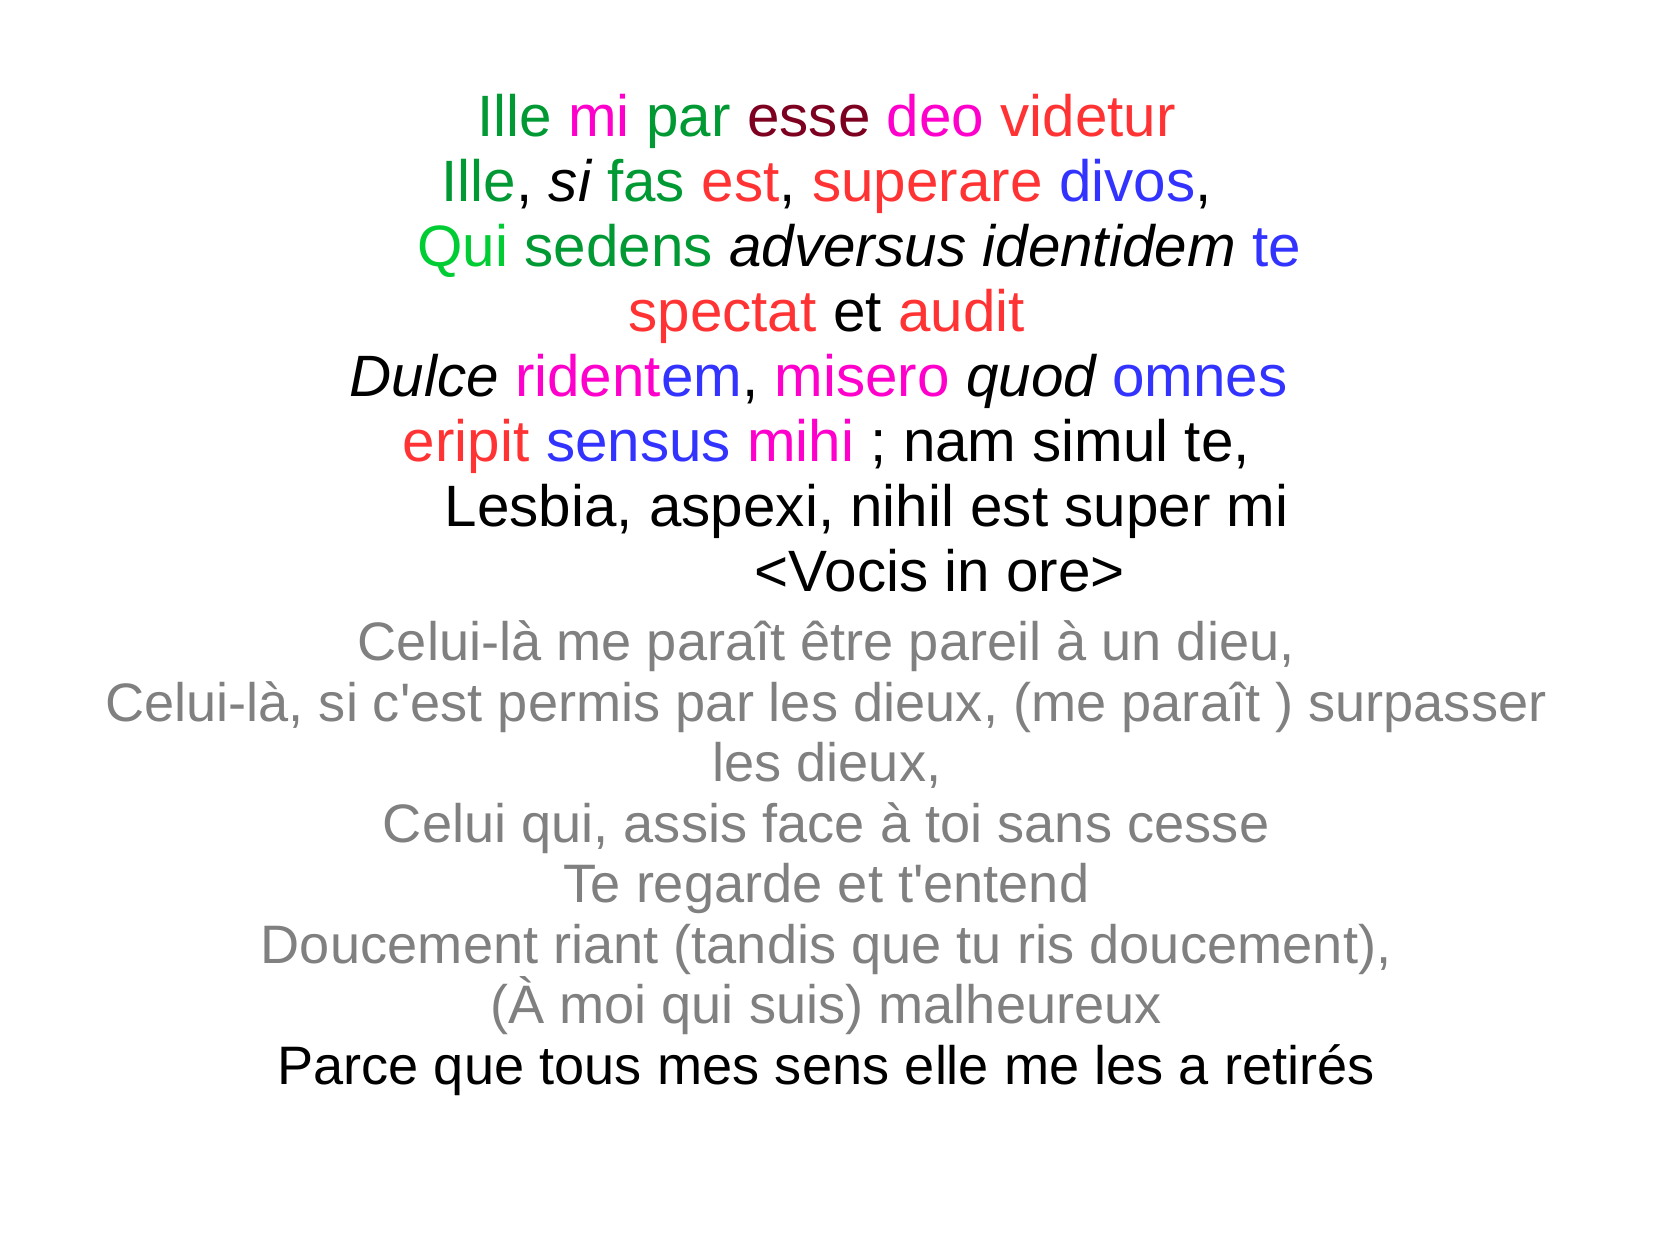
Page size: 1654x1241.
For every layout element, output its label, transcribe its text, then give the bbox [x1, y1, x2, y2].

subtitle Celui-là me paraît être pareil à un dieu, Celui-là, si c'est permis par les dieux, (me paraît ) surpasser les dieux, Celui qui, assis face à toi sans cesse Te regarde et t'entend Doucement riant (tandis que tu ris doucement), (À moi qui suis) malheureux Parce que tous mes sens elle me les a retirés [82, 611, 1571, 1171]
title Ille mi par esse deo videtur Ille, si fas est, superare divos, Qui sedens adversus identidem te spectat et audit Dulce ridentem, misero quod omnes eripit sensus mihi ; nam simul te, Lesbia, aspexi, nihil est super mi <Vocis in ore> [82, 49, 1571, 611]
